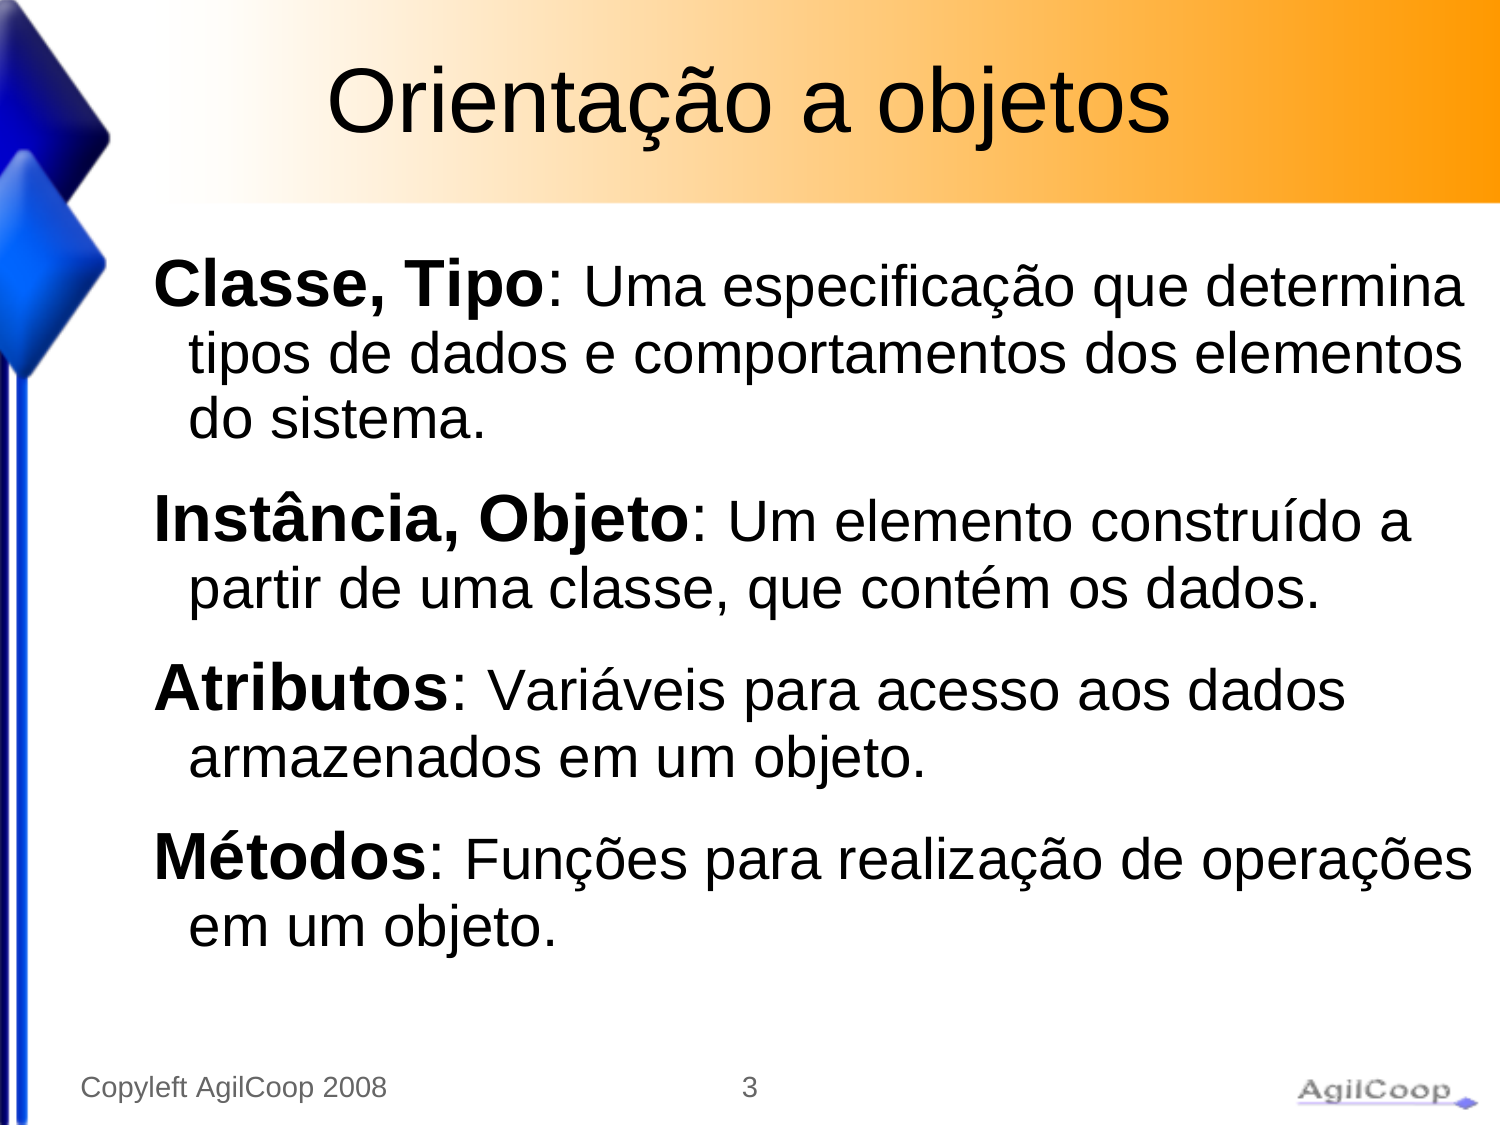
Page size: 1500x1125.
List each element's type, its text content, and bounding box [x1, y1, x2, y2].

picture [0, 0, 1500, 1125]
list Classe, Tipo: Uma especificação que determina tipos de dados e comportamentos dos elementos do sistema. Instância, Objeto: Um elemento construído a partir de uma classe, que contém os dados. Atributos: Variáveis para acesso aos dados armazenados em um objeto. Métodos: Funções para realização de operações em um objeto. [118, 246, 1477, 1018]
title Orientação a objetos [75, 0, 1425, 203]
